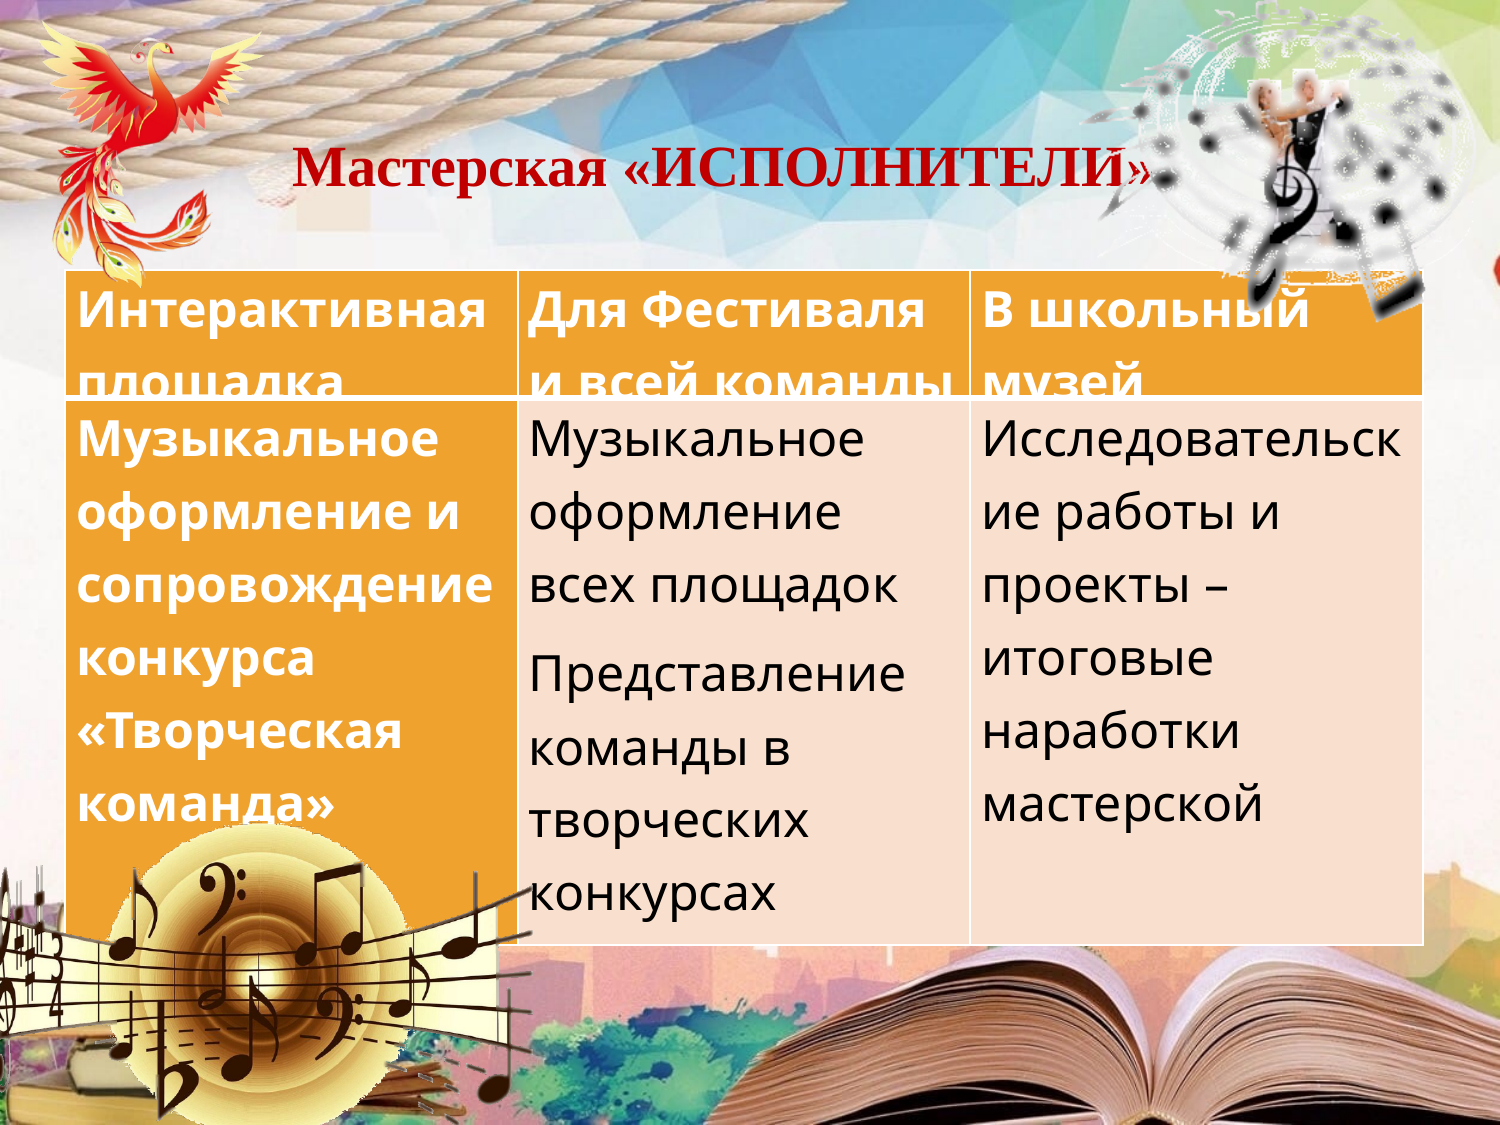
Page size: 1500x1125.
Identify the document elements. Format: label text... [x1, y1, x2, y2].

table_cell Музыкальное оформление всех площадок Представление команды в творческих конкурсах [519, 401, 969, 944]
table_header Интерактивная площадка [66, 271, 517, 395]
table_header Для Фестиваля и всей команды [519, 271, 969, 395]
text_box Мастерская «ИСПОЛНИТЕЛИ» [265, 115, 1078, 206]
table_cell Музыкальное оформление и сопровождение конкурса «Творческая команда» [66, 401, 517, 762]
picture [0, 0, 1500, 1125]
table_cell Исследовательские работы и проекты – итоговые наработки мастерской [971, 401, 1422, 944]
table_header В школьный музей [971, 271, 1422, 395]
